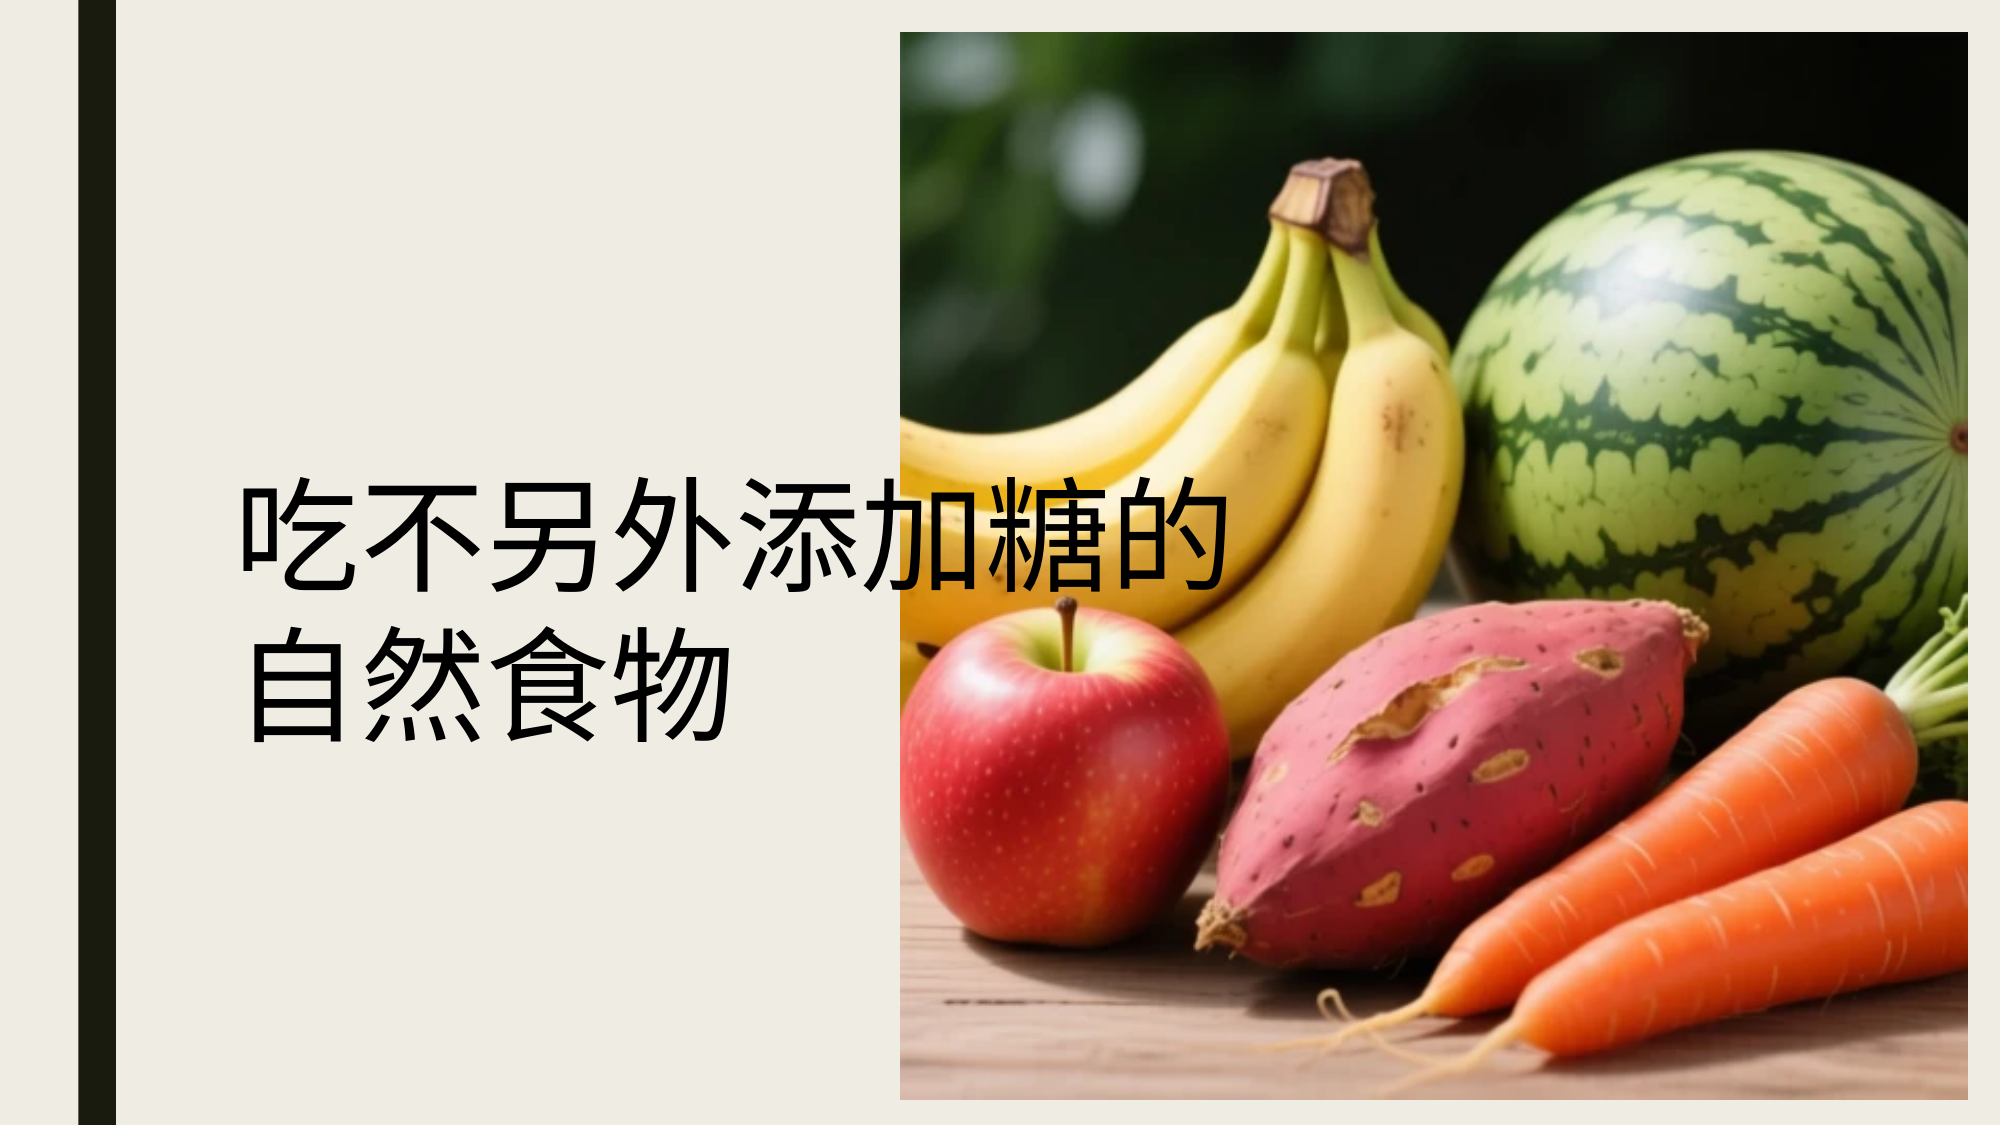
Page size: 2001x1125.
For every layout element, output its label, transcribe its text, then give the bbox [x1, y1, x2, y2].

text_box 吃不另外添加糖的 自然食物 [220, 450, 1261, 769]
picture [900, 32, 1968, 1100]
